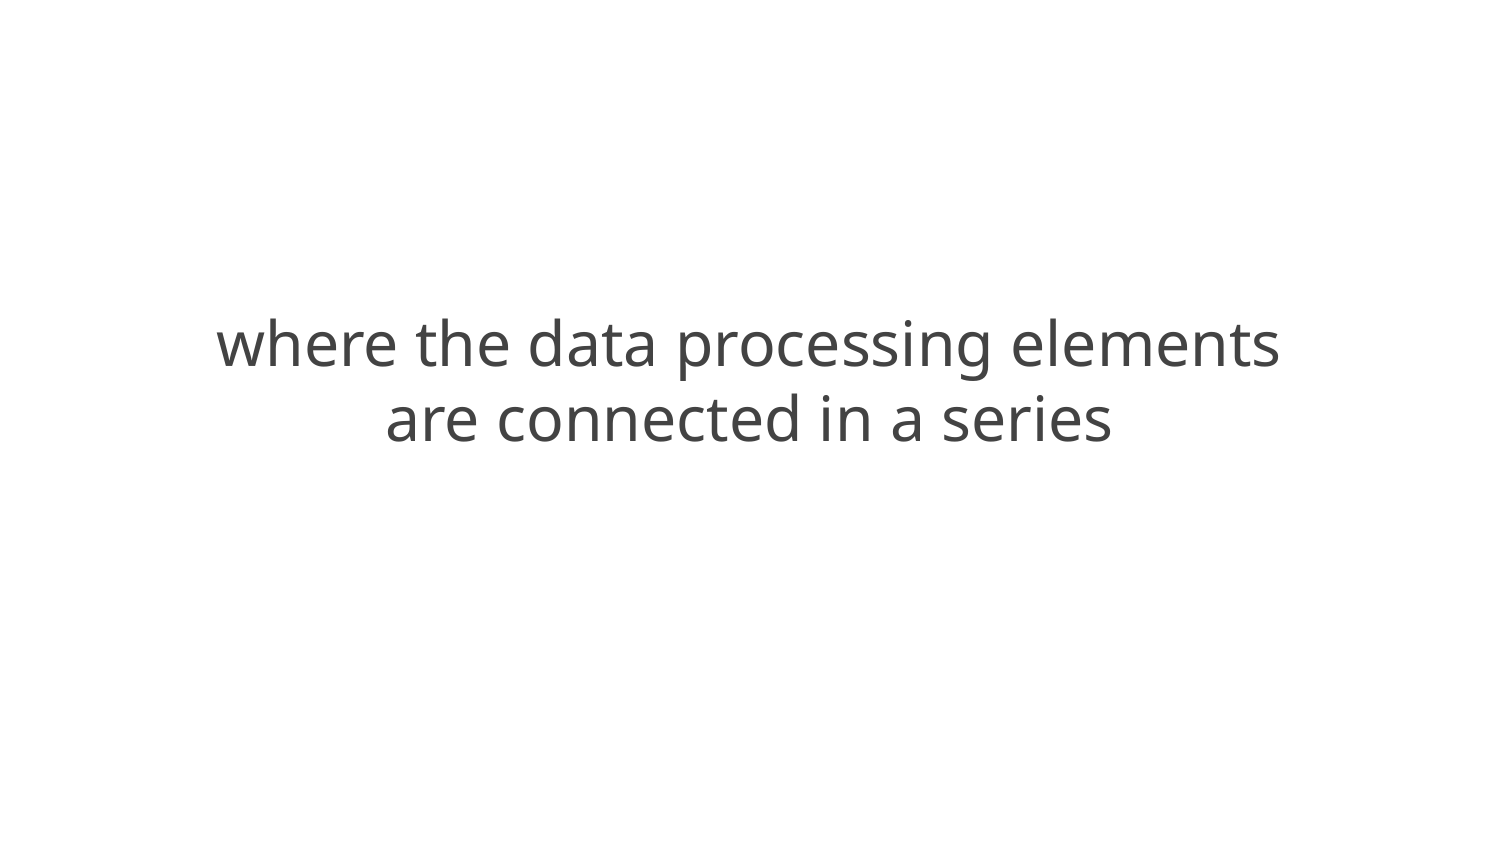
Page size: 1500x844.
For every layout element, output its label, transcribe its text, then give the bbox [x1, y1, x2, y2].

text_box where the data processing elements are connected in a series [0, 288, 1500, 479]
